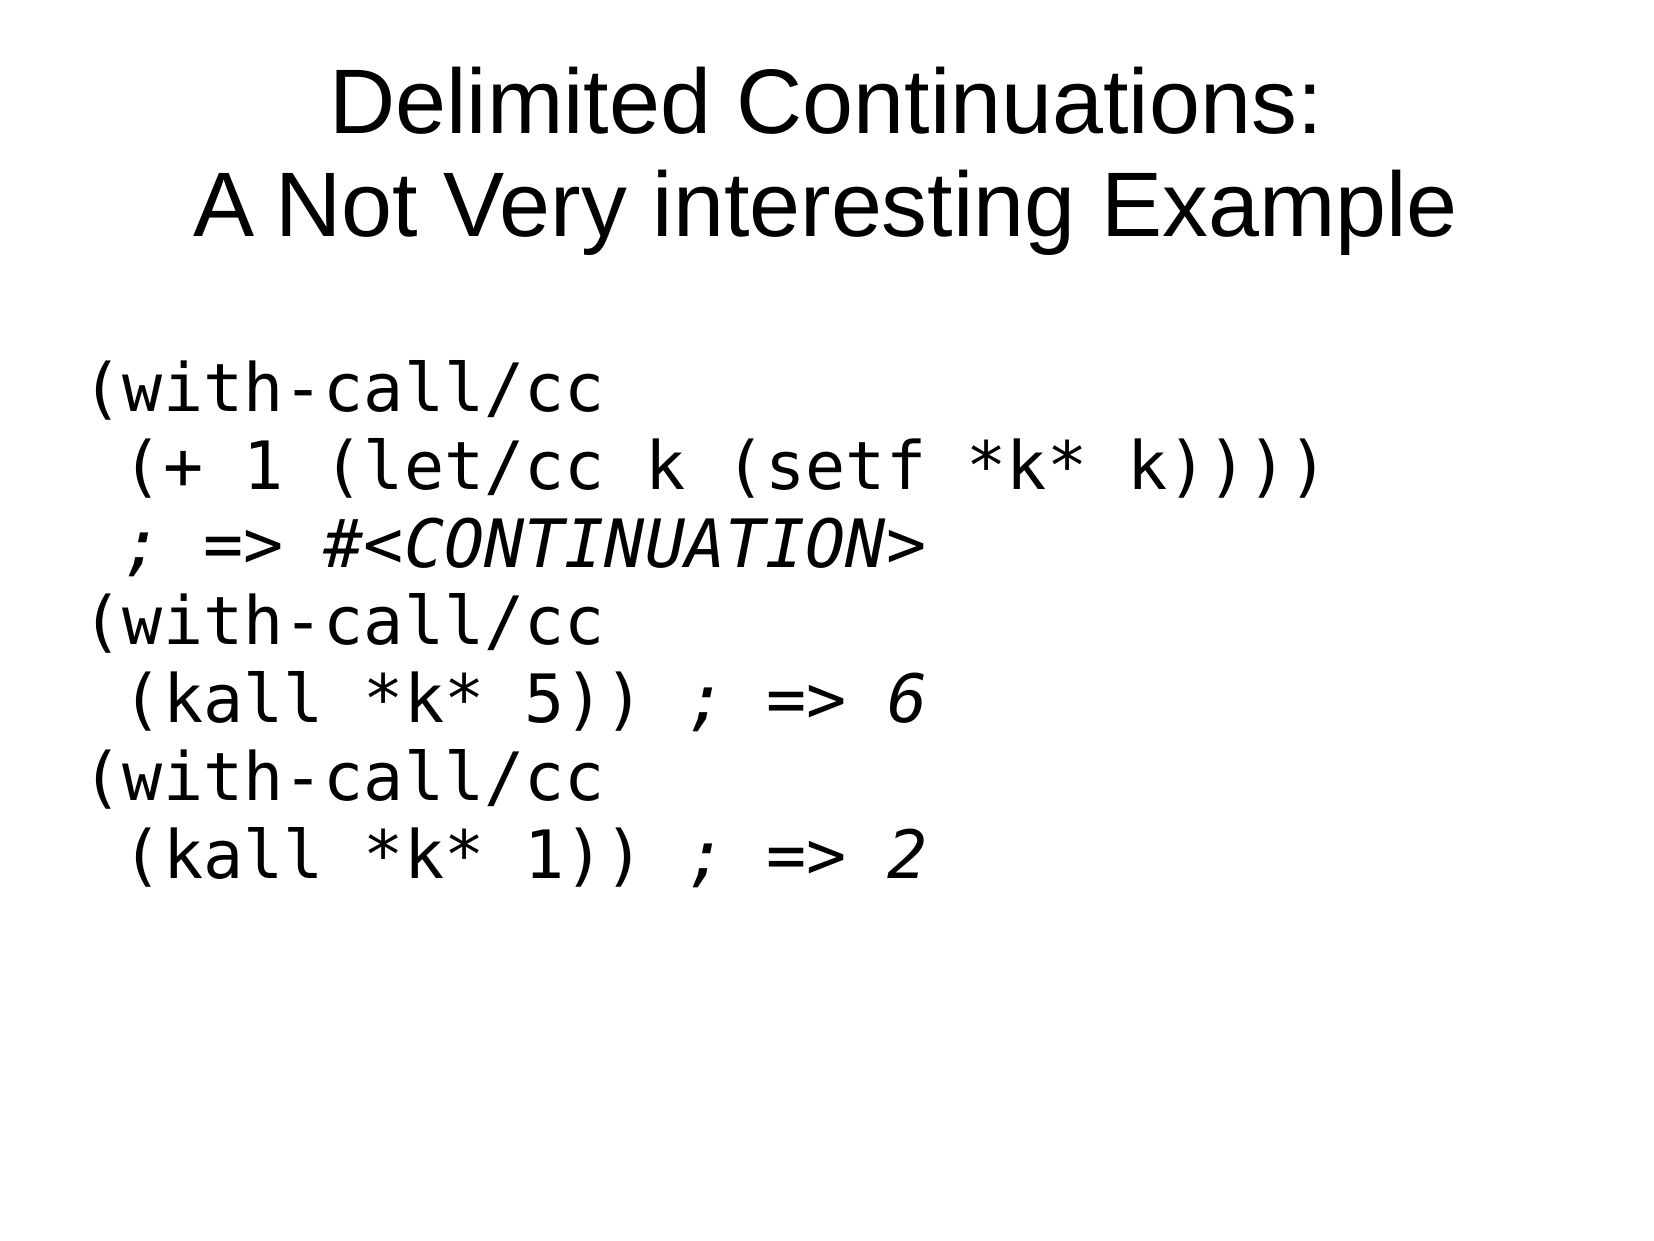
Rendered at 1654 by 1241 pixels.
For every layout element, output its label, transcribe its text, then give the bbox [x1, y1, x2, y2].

title Delimited Continuations: A Not Very interesting Example [82, 49, 1571, 257]
subtitle (with-call/cc (+ 1 (let/cc k (setf *k* k)))) ; => #<CONTINUATION> (with-call/cc (kall *k* 5)) ; => 6 (with-call/cc (kall *k* 1)) ; => 2 [82, 297, 1571, 1102]
